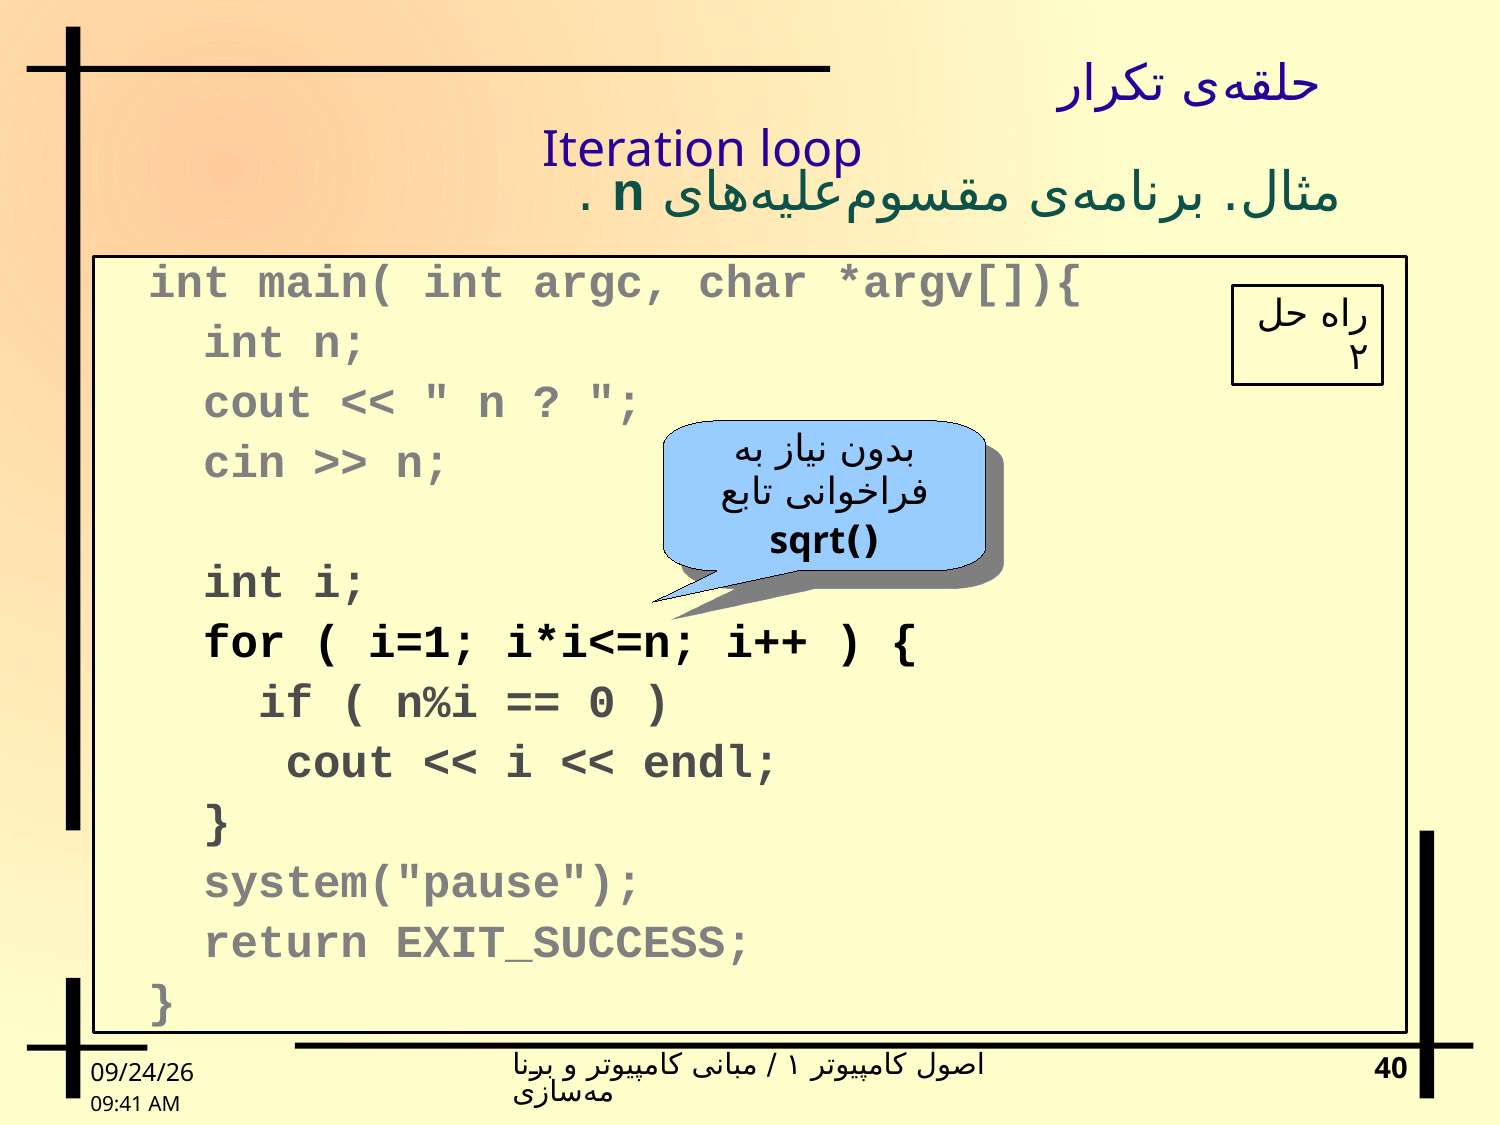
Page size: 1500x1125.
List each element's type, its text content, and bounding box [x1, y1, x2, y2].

text_box بدون نیاز به فراخوانی تابع ()sqrt [652, 420, 986, 603]
list int main( int argc, char *argv[]){ int n; cout << " n ? "; cin >> n; int i; for ( i=1; i*i<=n; i++ ) { if ( n%i == 0 ) cout << i << endl; } system("pause"); return EXIT_SUCCESS; } [93, 256, 1407, 1033]
text_box راه حل ۲ [1232, 285, 1383, 360]
title حلقه‌ی تکرار Iteration loop [62, 57, 1344, 178]
list مثال. برنامه‌ی مقسوم‌علیه‌های n . [105, 159, 1395, 259]
